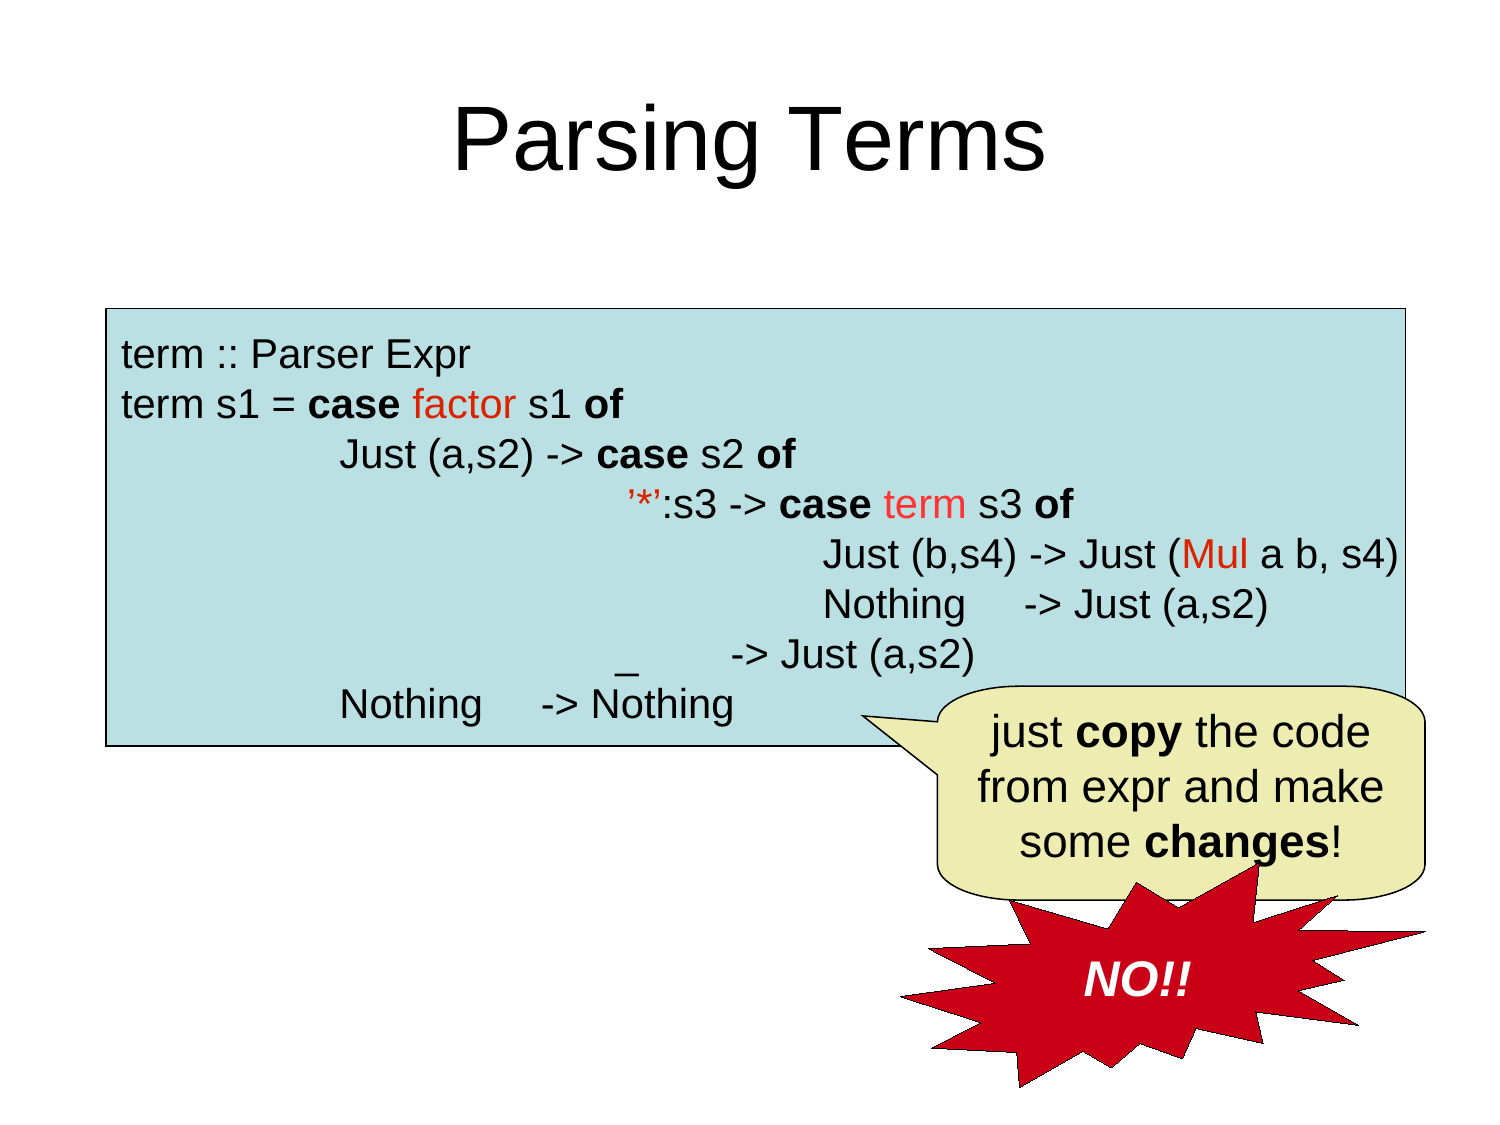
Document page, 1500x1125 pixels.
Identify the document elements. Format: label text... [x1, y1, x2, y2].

text_box term :: Parser Expr term s1 = case factor s1 of Just (a,s2) -> case s2 of ’*’:s3 -> case term s3 of Just (b,s4) -> Just (Mul a b, s4) Nothing -> Just (a,s2) _ -> Just (a,s2) Nothing -> Nothing [106, 308, 1406, 746]
text_box just copy the code from expr and make some changes! [862, 686, 1426, 901]
text_box NO!! [900, 862, 1426, 1088]
title Parsing Terms [75, 45, 1426, 233]
